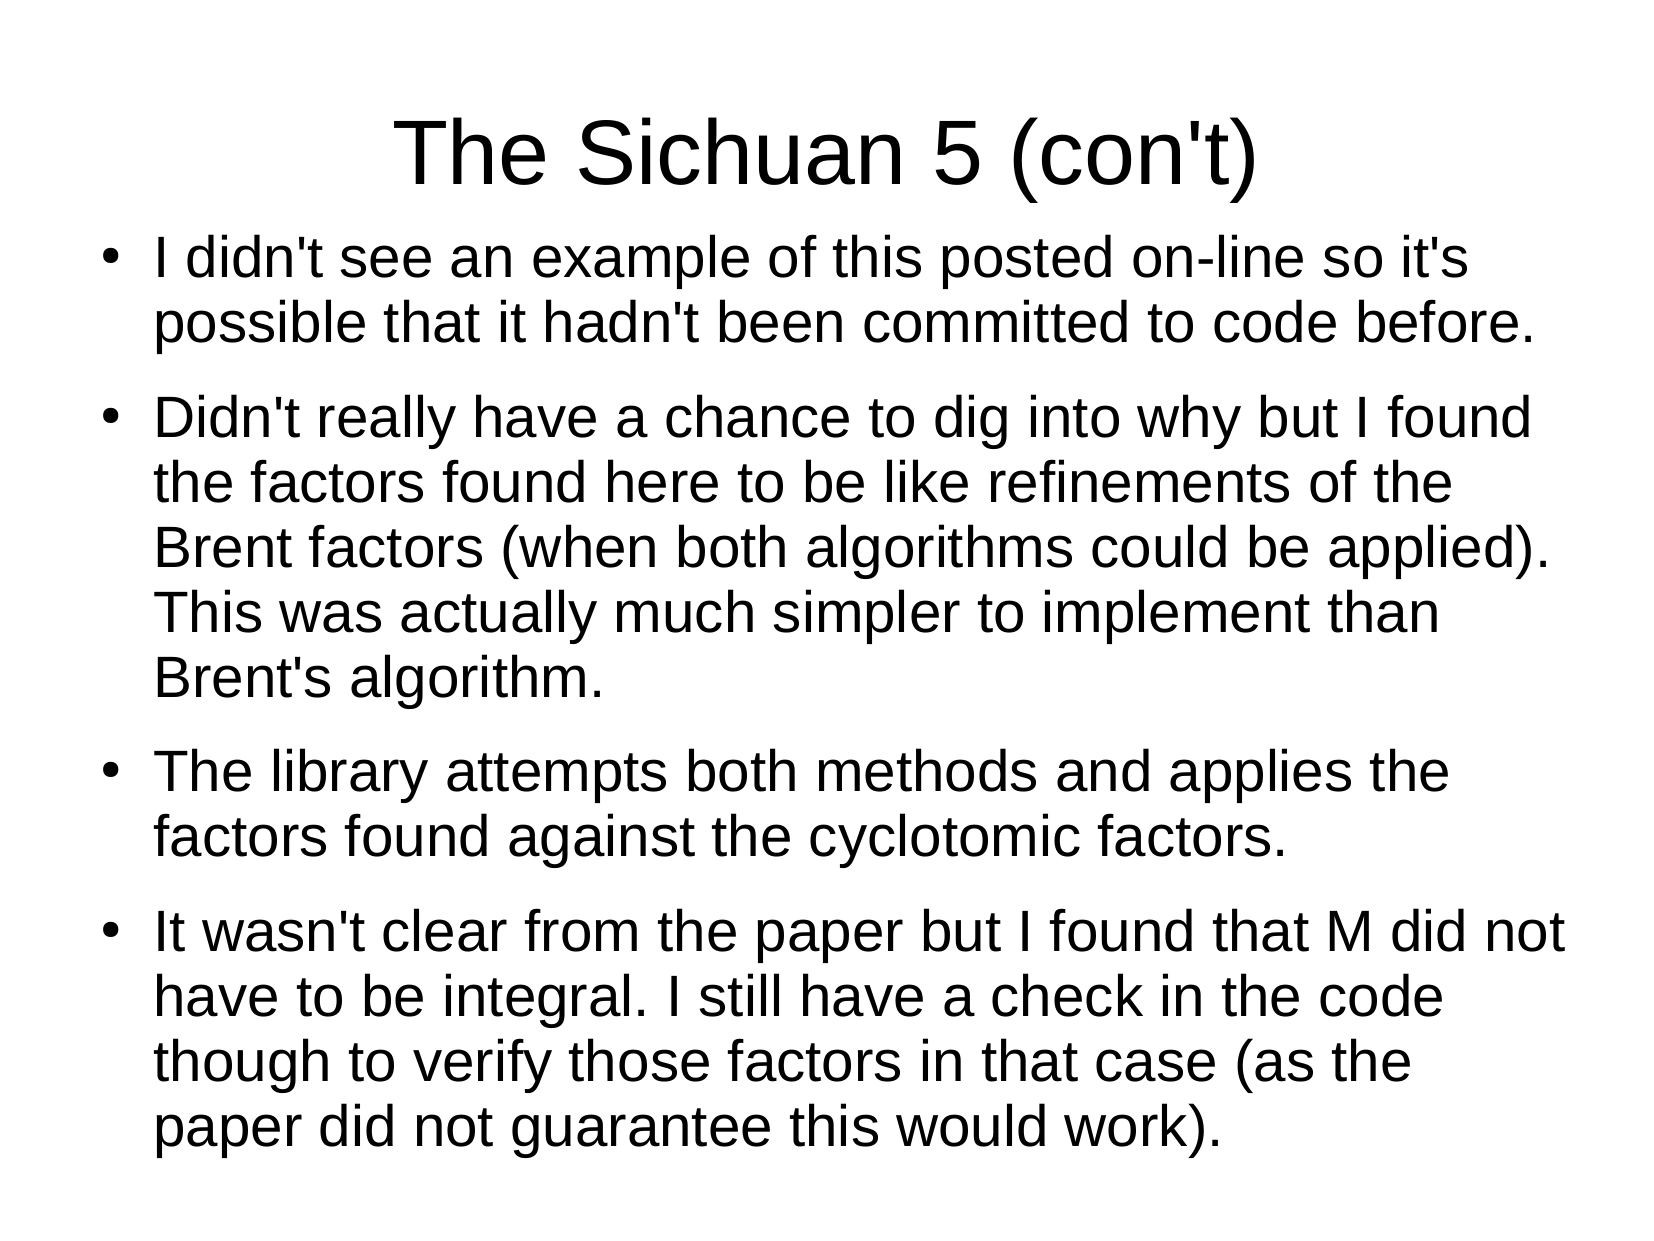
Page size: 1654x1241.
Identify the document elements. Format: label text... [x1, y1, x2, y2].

title The Sichuan 5 (con't) [82, 49, 1571, 225]
list I didn't see an example of this posted on-line so it's possible that it hadn't been committed to code before. Didn't really have a chance to dig into why but I found the factors found here to be like refinements of the Brent factors (when both algorithms could be applied). This was actually much simpler to implement than Brent's algorithm. The library attempts both methods and applies the factors found against the cyclotomic factors. It wasn't clear from the paper but I found that M did not have to be integral. I still have a check in the code though to verify those factors in that case (as the paper did not guarantee this would work). [82, 225, 1571, 1216]
